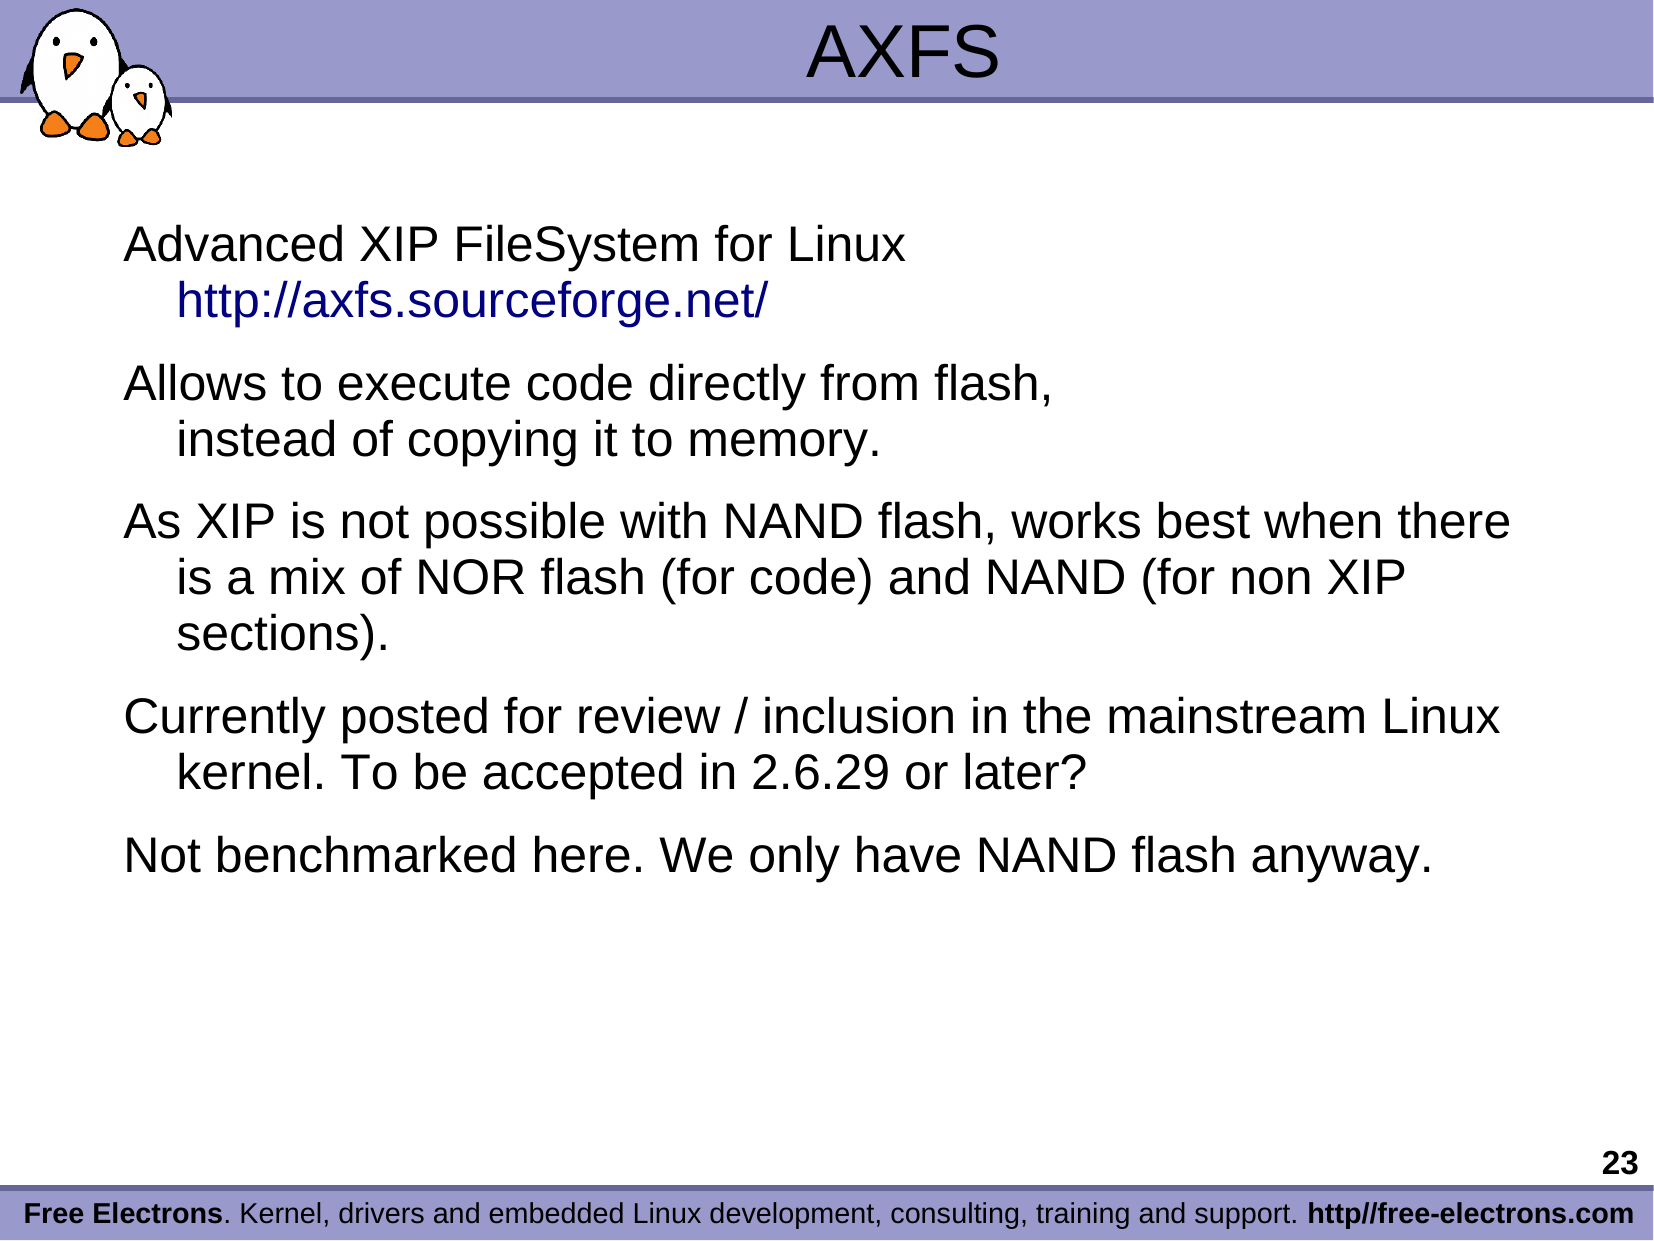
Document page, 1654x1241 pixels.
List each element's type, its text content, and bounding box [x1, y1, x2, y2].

picture [20, 8, 172, 147]
list Advanced XIP FileSystem for Linux http://axfs.sourceforge.net/ Allows to execute code directly from flash, instead of copying it to memory. As XIP is not possible with NAND flash, works best when there is a mix of NOR flash (for code) and NAND (for non XIP sections). Currently posted for review / inclusion in the mainstream Linux kernel. To be accepted in 2.6.29 or later? Not benchmarked here. We only have NAND flash anyway. [105, 216, 1518, 1066]
title AXFS [178, 4, 1631, 98]
